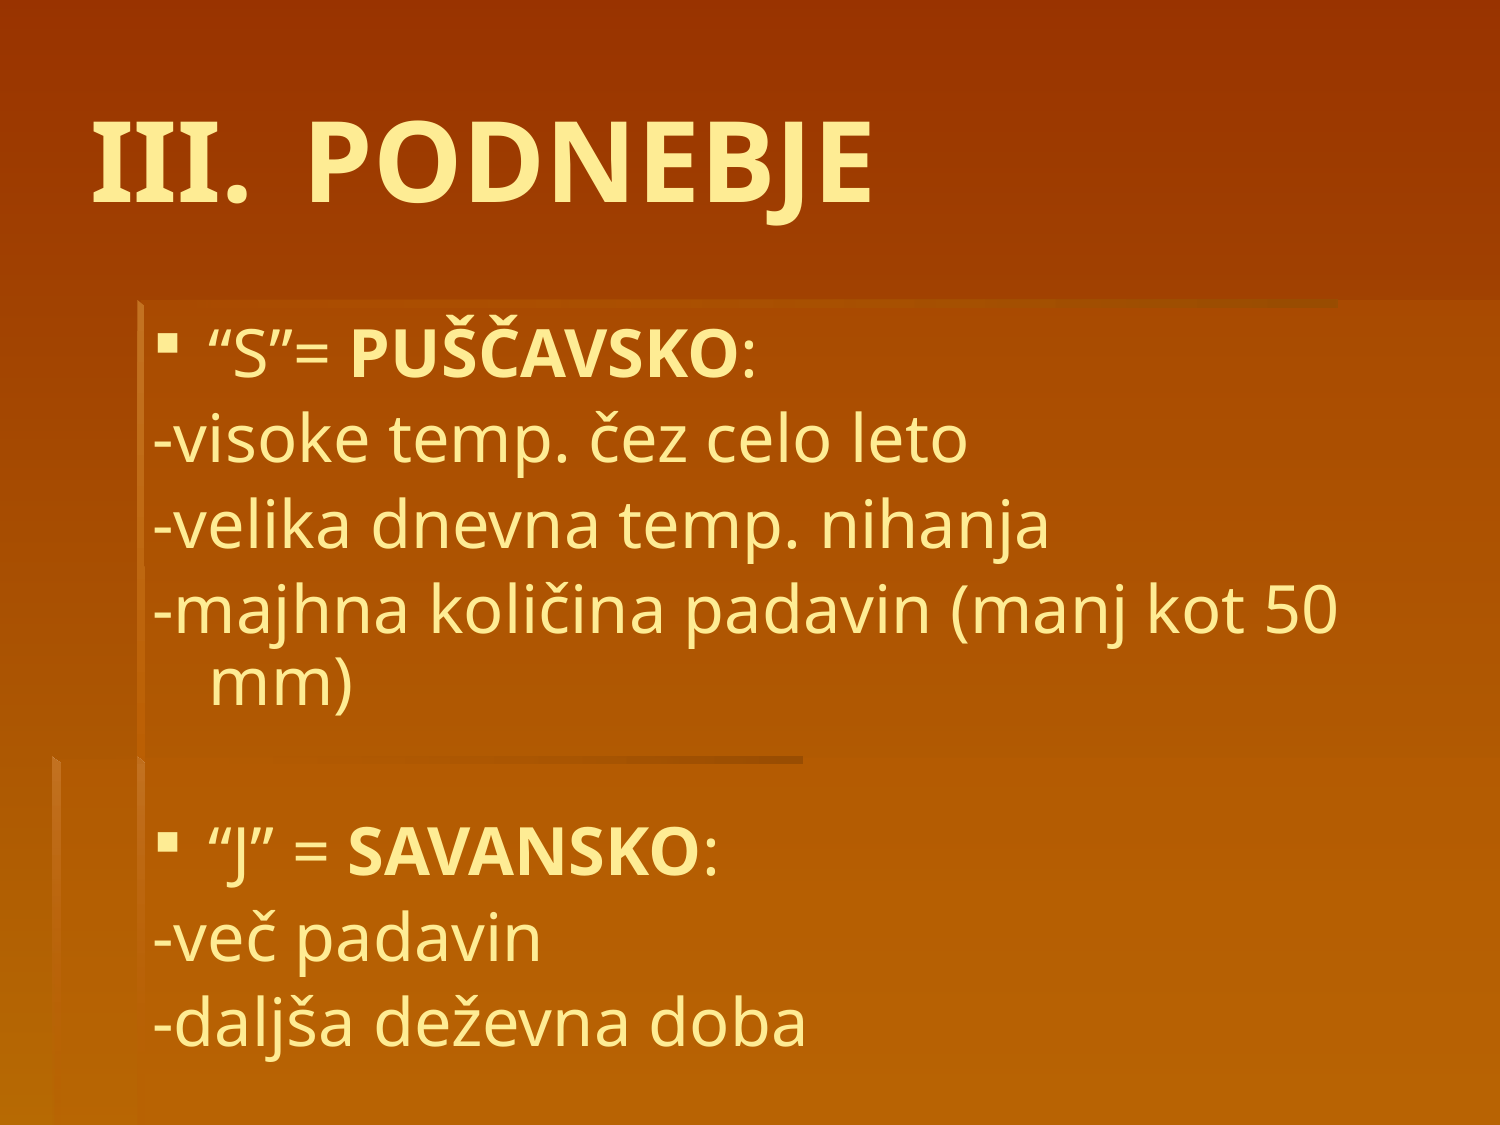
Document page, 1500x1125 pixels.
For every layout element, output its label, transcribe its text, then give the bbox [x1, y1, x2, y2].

list “S”= PUŠČAVSKO: -visoke temp. čez celo leto -velika dnevna temp. nihanja -majhna količina padavin (manj kot 50 mm) “J” = SAVANSKO: -več padavin -daljša deževna doba [137, 312, 1451, 1071]
title PODNEBJE [75, 40, 1451, 275]
